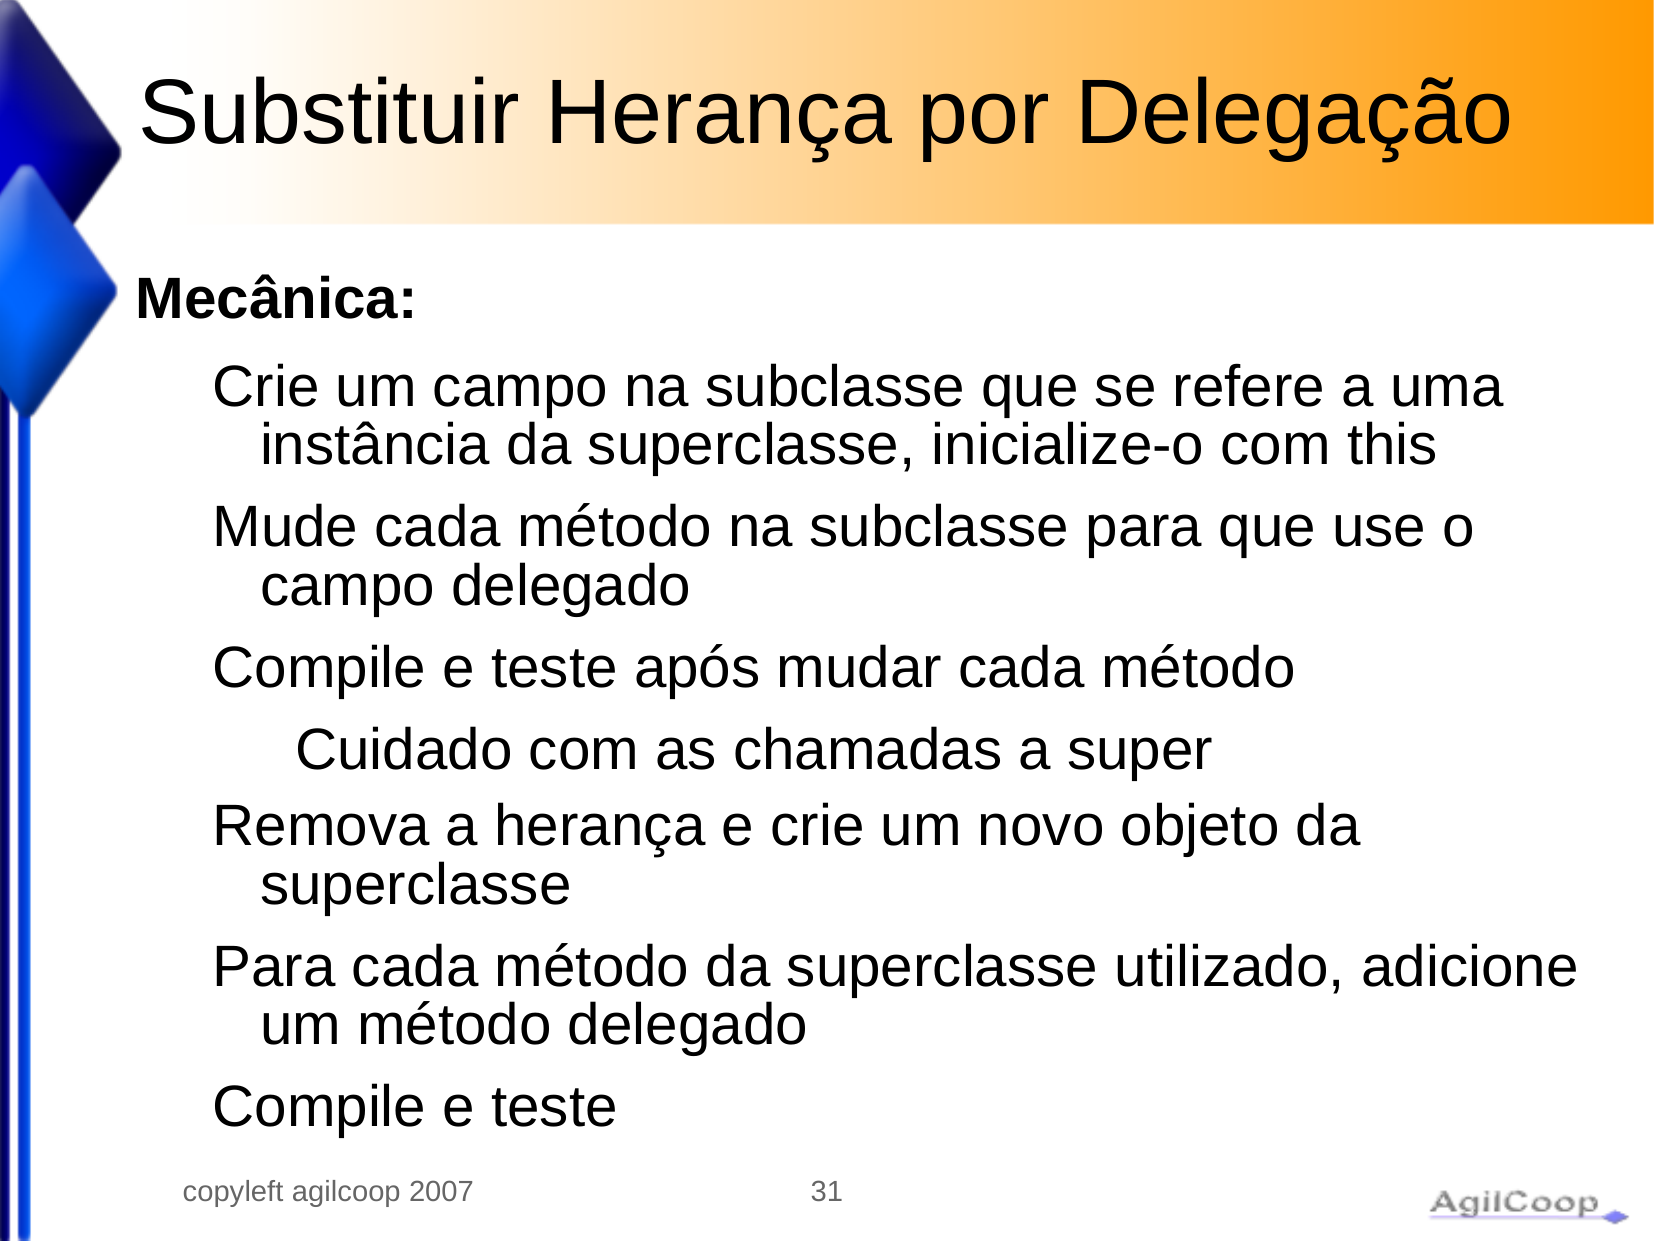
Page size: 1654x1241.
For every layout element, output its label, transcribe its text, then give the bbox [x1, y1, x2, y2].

title Substituir Herança por Delegação [82, 8, 1571, 216]
picture [0, 0, 1654, 1241]
list Mecânica: Crie um campo na subclasse que se refere a uma instância da superclasse, inicialize-o com this Mude cada método na subclasse para que use o campo delegado Compile e teste após mudar cada método Cuidado com as chamadas a super Remova a herança e crie um novo objeto da superclasse Para cada método da superclasse utilizado, adicione um método delegado Compile e teste [118, 271, 1607, 1146]
